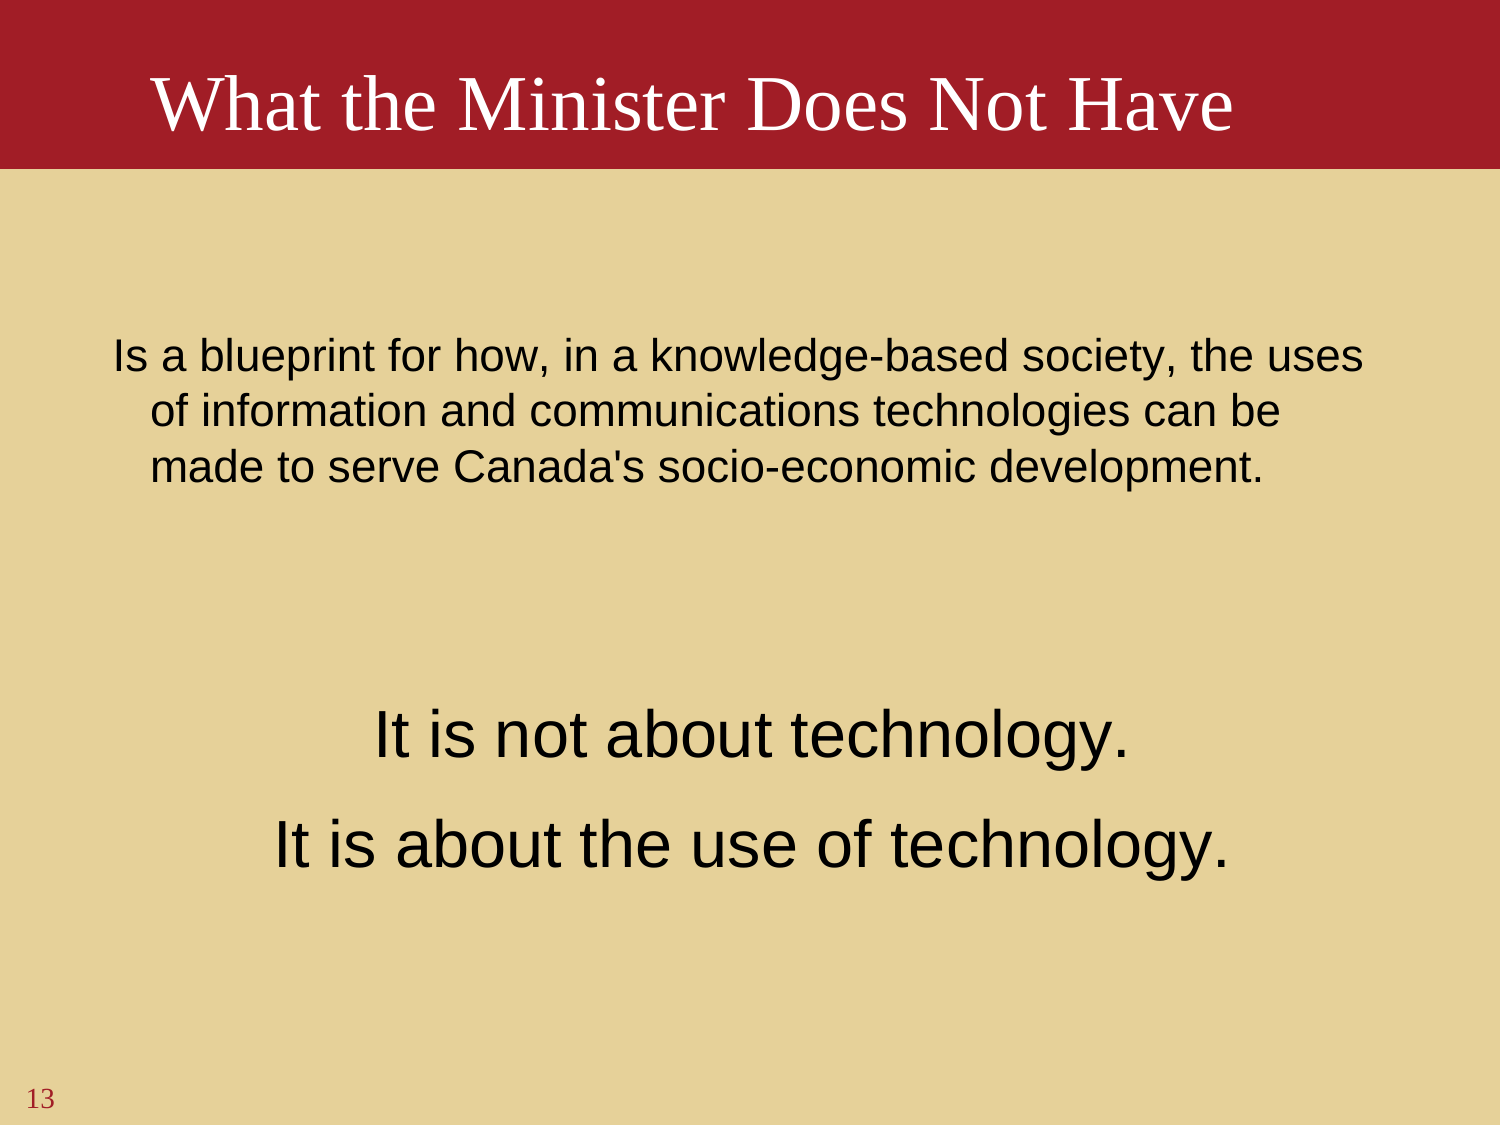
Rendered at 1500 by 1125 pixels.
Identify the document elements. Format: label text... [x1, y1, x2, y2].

list Is a blueprint for how, in a knowledge-based society, the uses of information and communications technologies can be made to serve Canada's socio-economic development. It is not about technology. It is about the use of technology. [112, 324, 1438, 1037]
title What the Minister Does Not Have [0, 0, 1500, 169]
